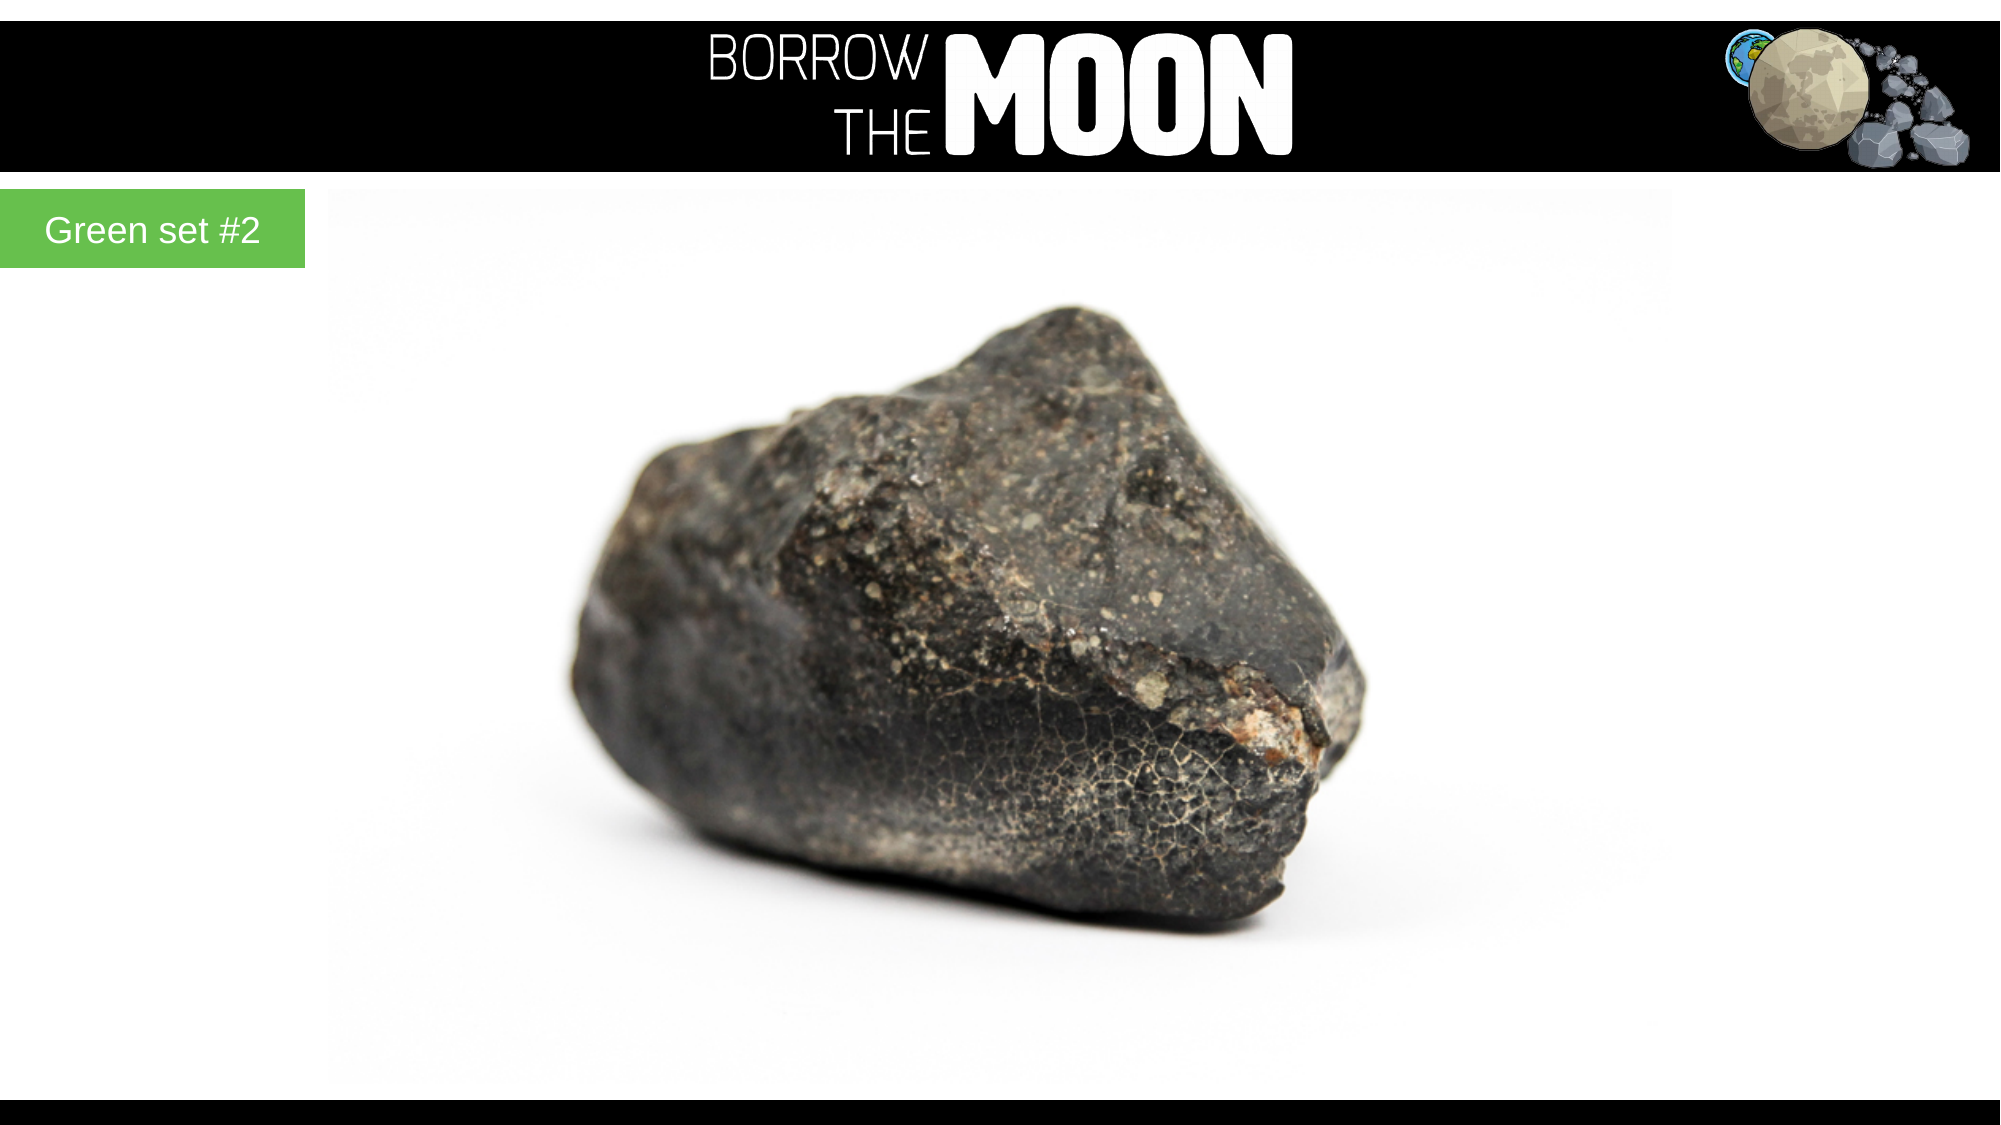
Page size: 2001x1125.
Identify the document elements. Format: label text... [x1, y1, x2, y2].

text_box Green set #2 [0, 189, 305, 268]
picture [328, 189, 1672, 1084]
